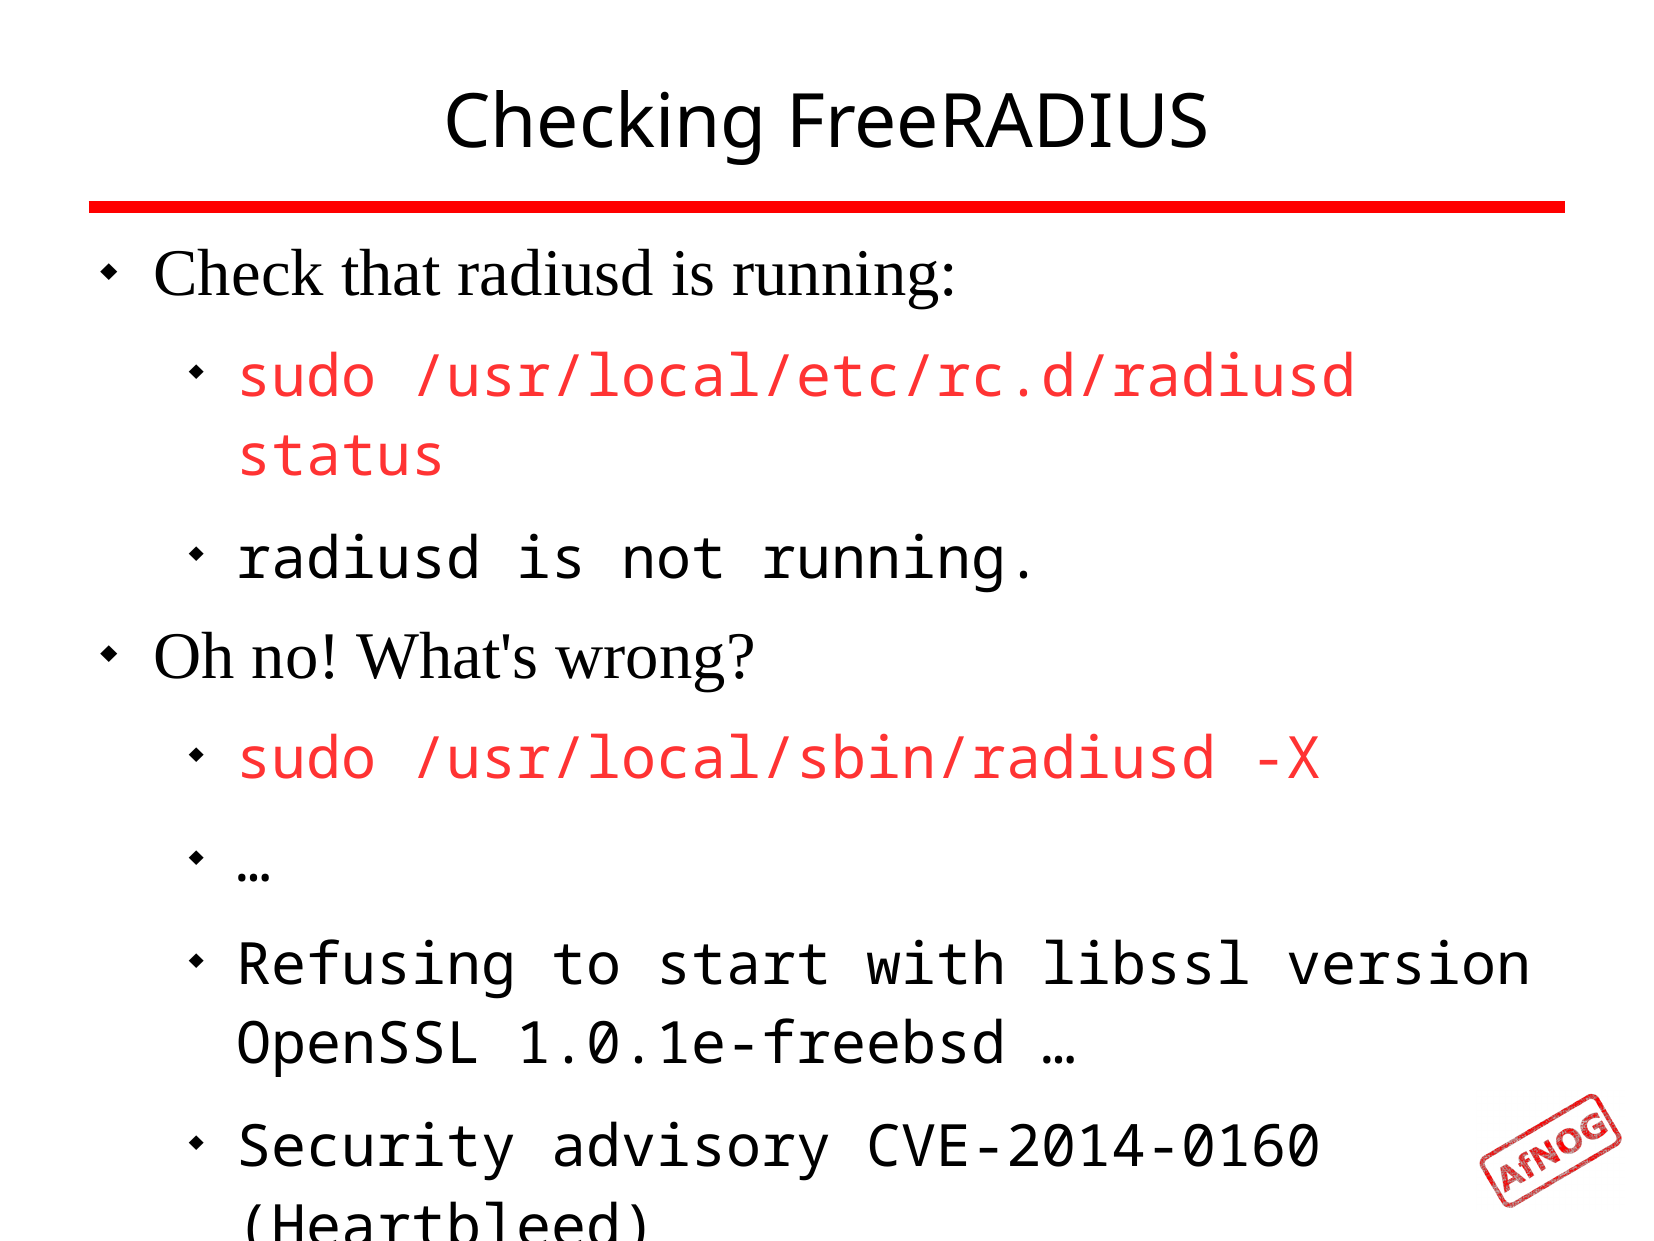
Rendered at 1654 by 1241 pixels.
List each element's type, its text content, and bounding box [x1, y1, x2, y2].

picture [1476, 1090, 1625, 1211]
title Checking FreeRADIUS [82, 29, 1571, 207]
list Check that radiusd is running: sudo /usr/local/etc/rc.d/radiusd status radiusd is not running. Oh no! What's wrong? sudo /usr/local/sbin/radiusd -X … Refusing to start with libssl version OpenSSL 1.0.1e-freebsd … Security advisory CVE-2014-0160 (Heartbleed) Need to update FreeBSD first! [82, 236, 1571, 1056]
